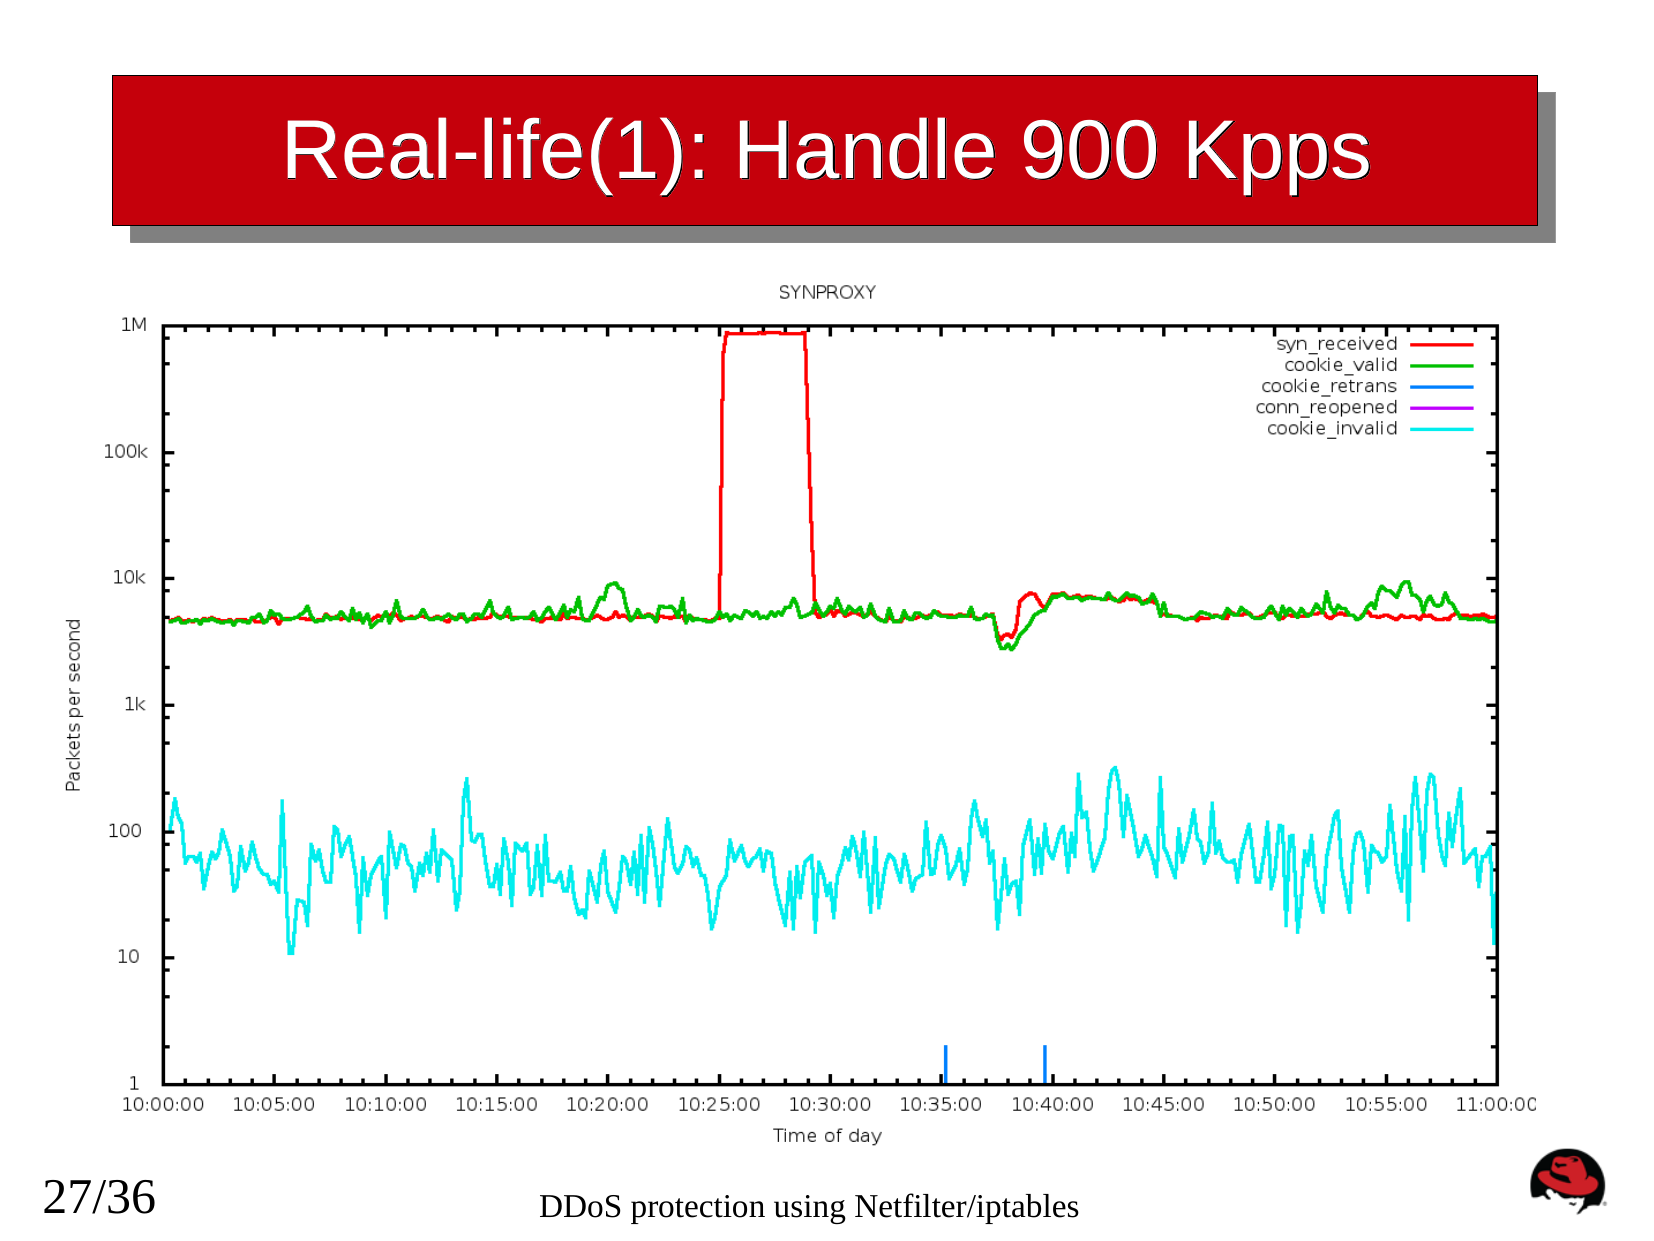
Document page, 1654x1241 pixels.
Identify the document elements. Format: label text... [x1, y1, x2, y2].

title Real-life(1): Handle 900 Kpps [116, 75, 1538, 226]
picture [59, 262, 1613, 1224]
